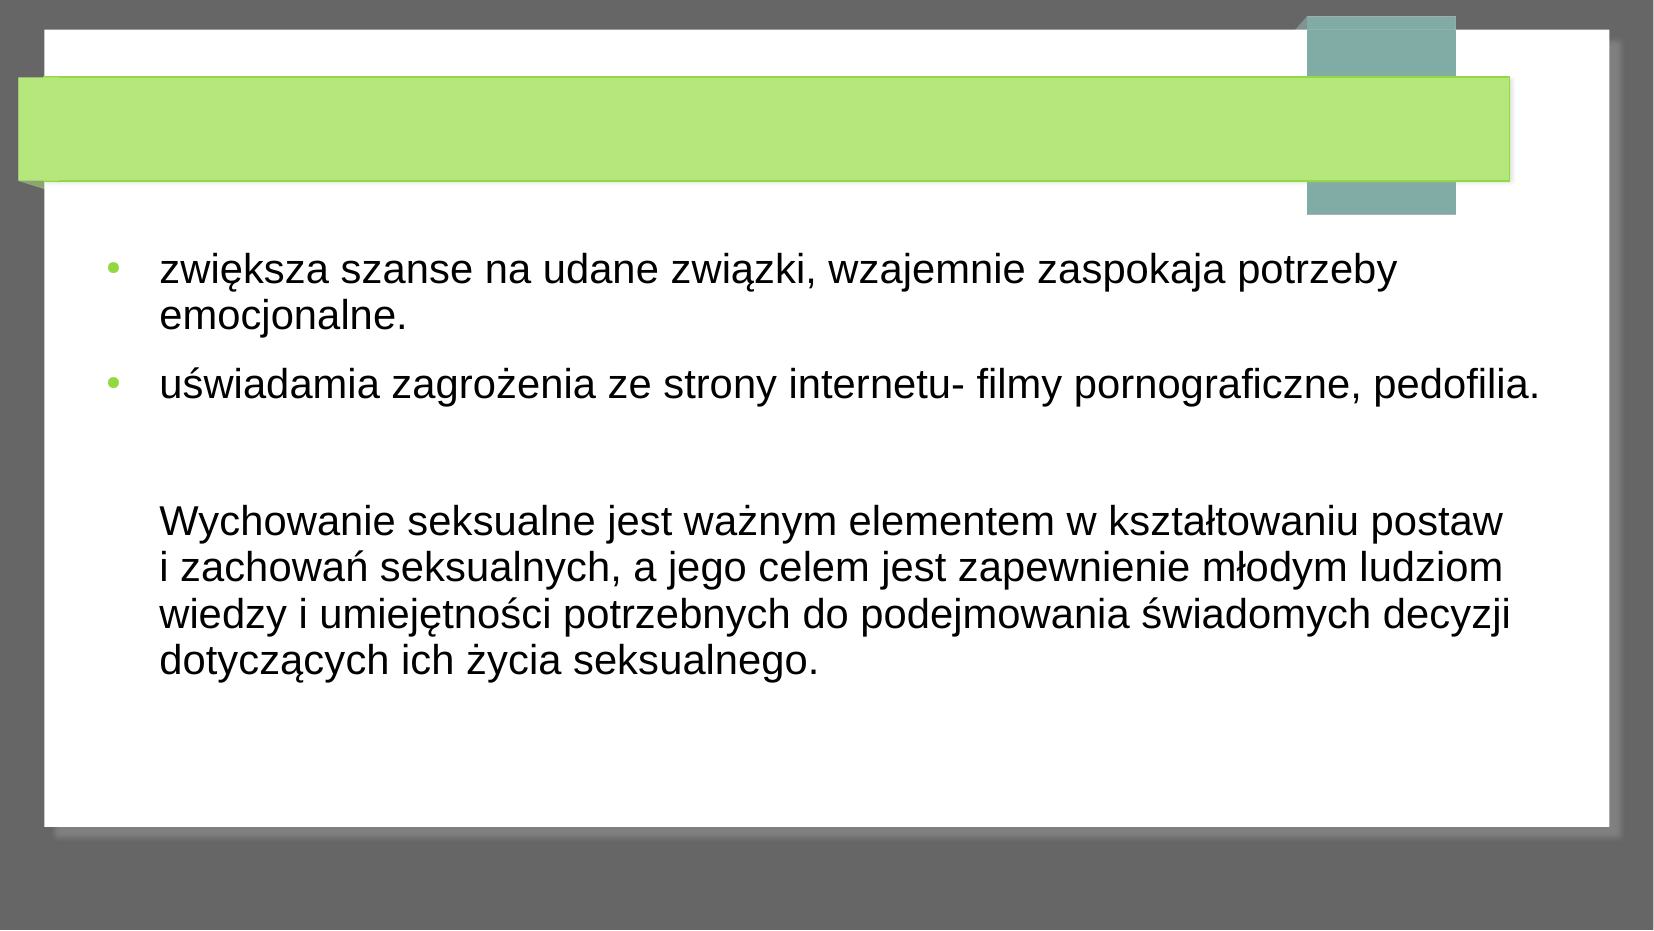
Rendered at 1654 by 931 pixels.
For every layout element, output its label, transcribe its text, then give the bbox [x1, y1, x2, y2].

list zwiększa szanse na udane związki, wzajemnie zaspokaja potrzeby emocjonalne. uświadamia zagrożenia ze strony internetu- filmy pornograficzne, pedofilia. Wychowanie seksualne jest ważnym elementem w kształtowaniu postaw i zachowań seksualnych, a jego celem jest zapewnienie młodym ludziom wiedzy i umiejętności potrzebnych do podejmowania świadomych decyzji dotyczących ich życia seksualnego. [88, 177, 1565, 768]
